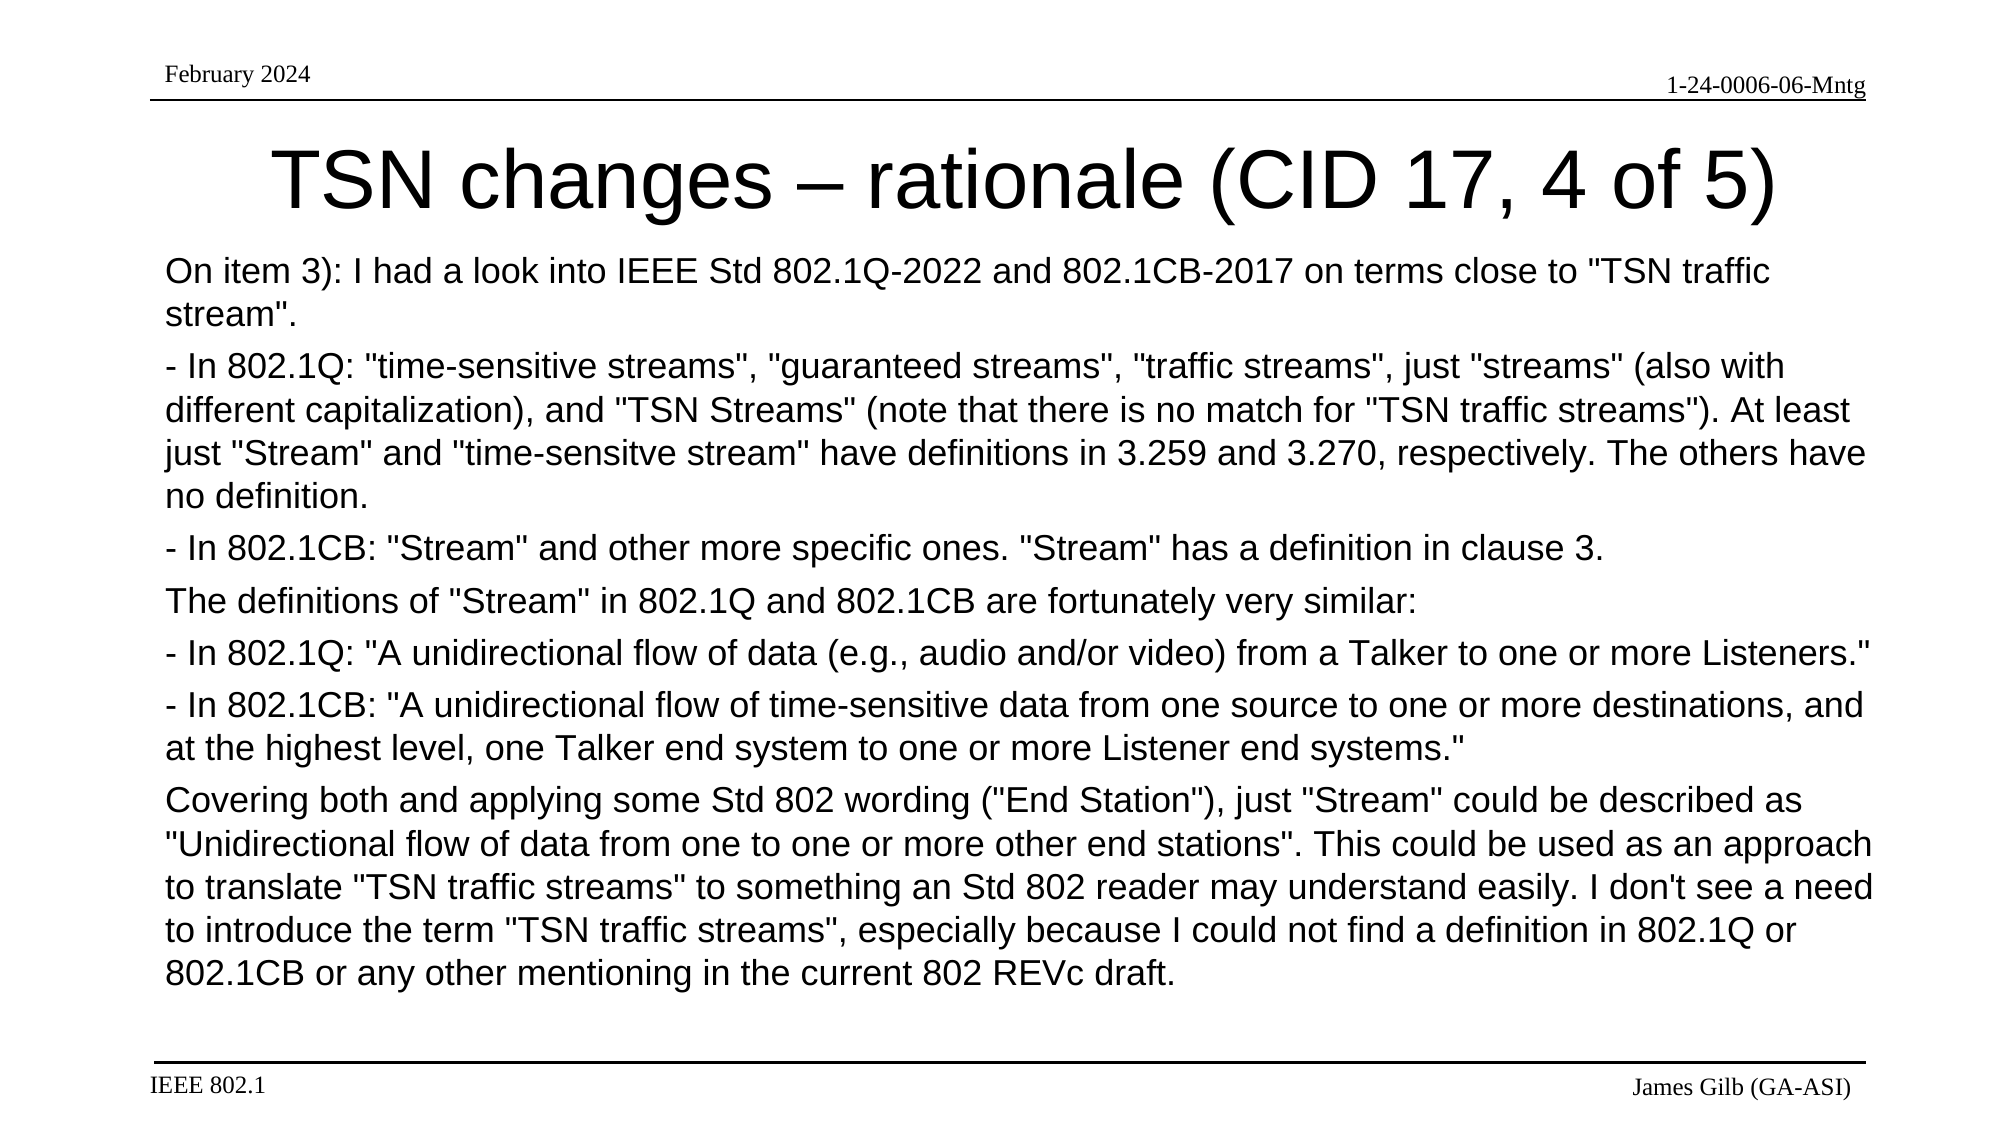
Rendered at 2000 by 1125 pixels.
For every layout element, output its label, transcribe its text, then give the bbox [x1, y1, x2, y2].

title TSN changes – rationale (CID 17, 4 of 5) [150, 112, 1900, 238]
list On item 3): I had a look into IEEE Std 802.1Q-2022 and 802.1CB-2017 on terms close to "TSN traffic stream". - In 802.1Q: "time-sensitive streams", "guaranteed streams", "traffic streams", just "streams" (also with different capitalization), and "TSN Streams" (note that there is no match for "TSN traffic streams"). At least just "Stream" and "time-sensitve stream" have definitions in 3.259 and 3.270, respectively. The others have no definition. - In 802.1CB: "Stream" and other more specific ones. "Stream" has a definition in clause 3. The definitions of "Stream" in 802.1Q and 802.1CB are fortunately very similar: - In 802.1Q: "A unidirectional flow of data (e.g., audio and/or video) from a Talker to one or more Listeners." - In 802.1CB: "A unidirectional flow of time-sensitive data from one source to one or more destinations, and at the highest level, one Talker end system to one or more Listener end systems." Covering both and applying some Std 802 wording ("End Station"), just "Stream" could be described as "Unidirectional flow of data from one to one or more other end stations". This could be used as an approach to translate "TSN traffic streams" to something an Std 802 reader may understand easily. I don't see a need to introduce the term "TSN traffic streams", especially because I could not find a definition in 802.1Q or 802.1CB or any other mentioning in the current 802 REVc draft. [150, 239, 1900, 1051]
